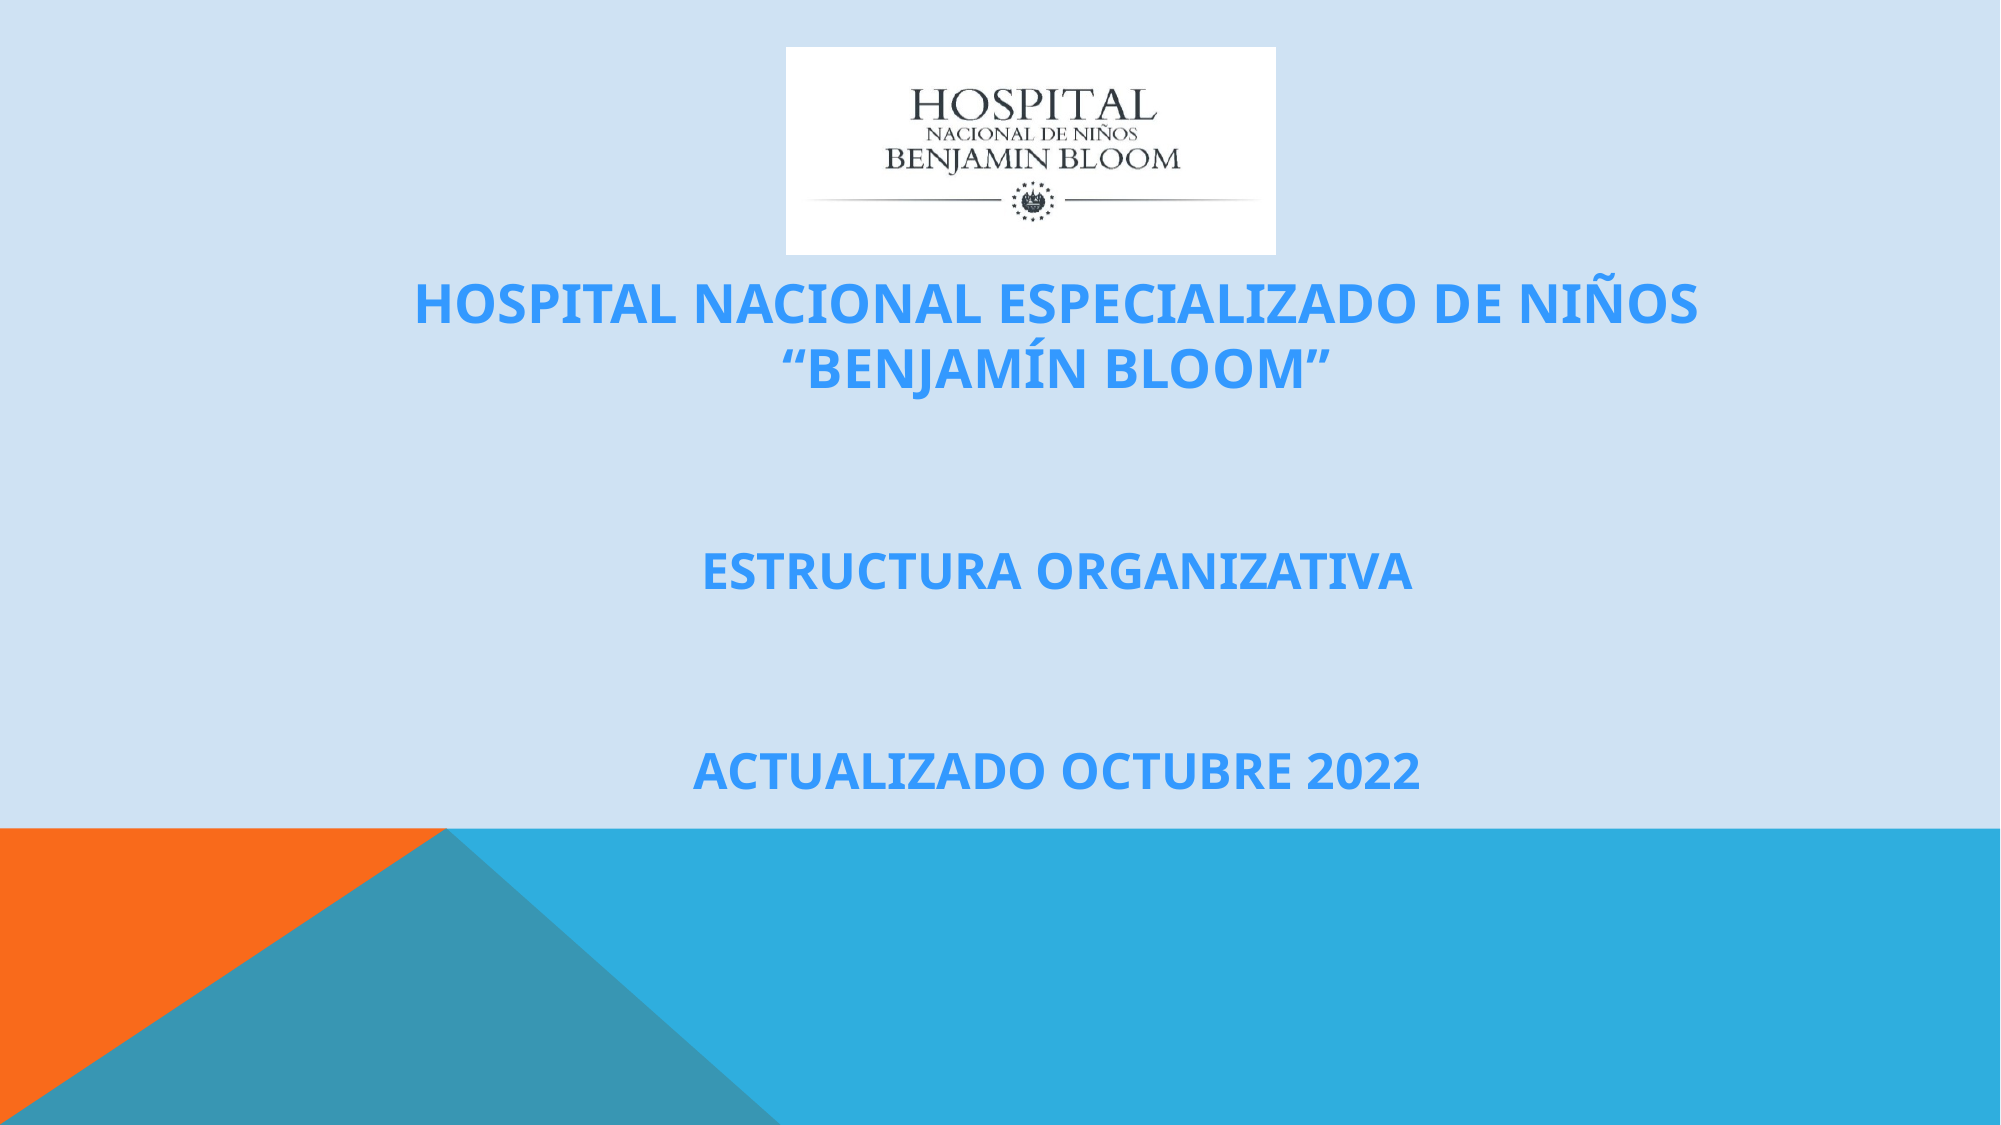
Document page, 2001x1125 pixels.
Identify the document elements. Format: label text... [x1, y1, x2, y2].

picture [786, 47, 1276, 254]
text_box HOSPITAL NACIONAL ESPECIALIZADO DE NIÑOS “BENJAMÍN BLOOM” ESTRUCTURA ORGANIZATIVA ACTUALIZADO OCTUBRE 2022 [338, 254, 1776, 815]
